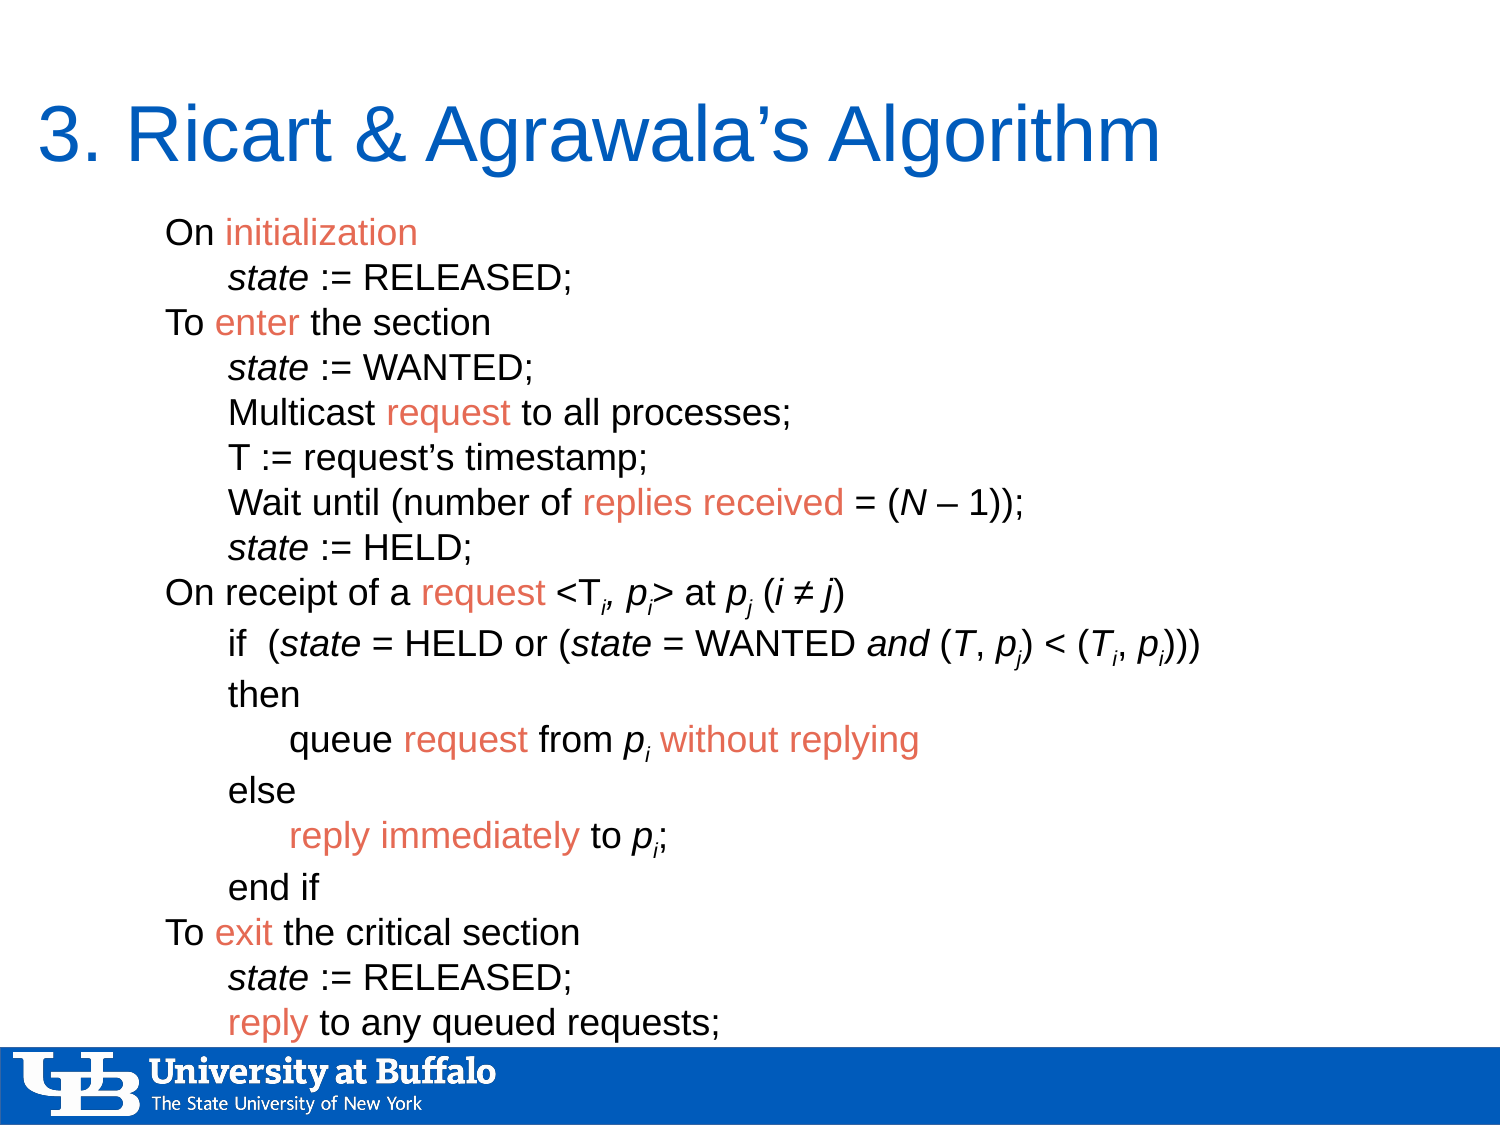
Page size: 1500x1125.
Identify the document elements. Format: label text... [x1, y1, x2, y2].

title 3. Ricart & Agrawala’s Algorithm [37, 95, 1388, 173]
text_box On initialization state := RELEASED; To enter the section state := WANTED; Multicast request to all processes; T := request’s timestamp; Wait until (number of replies received = (N – 1)); state := HELD; On receipt of a request <Ti, pi> at pj (i ≠ j) if (state = HELD or (state = WANTED and (T, pj) < (Ti, pi))) then queue request from pi without replying else reply immediately to pi; end if To exit the critical section state := RELEASED; reply to any queued requests; [149, 200, 1217, 1051]
picture [13, 1052, 496, 1116]
